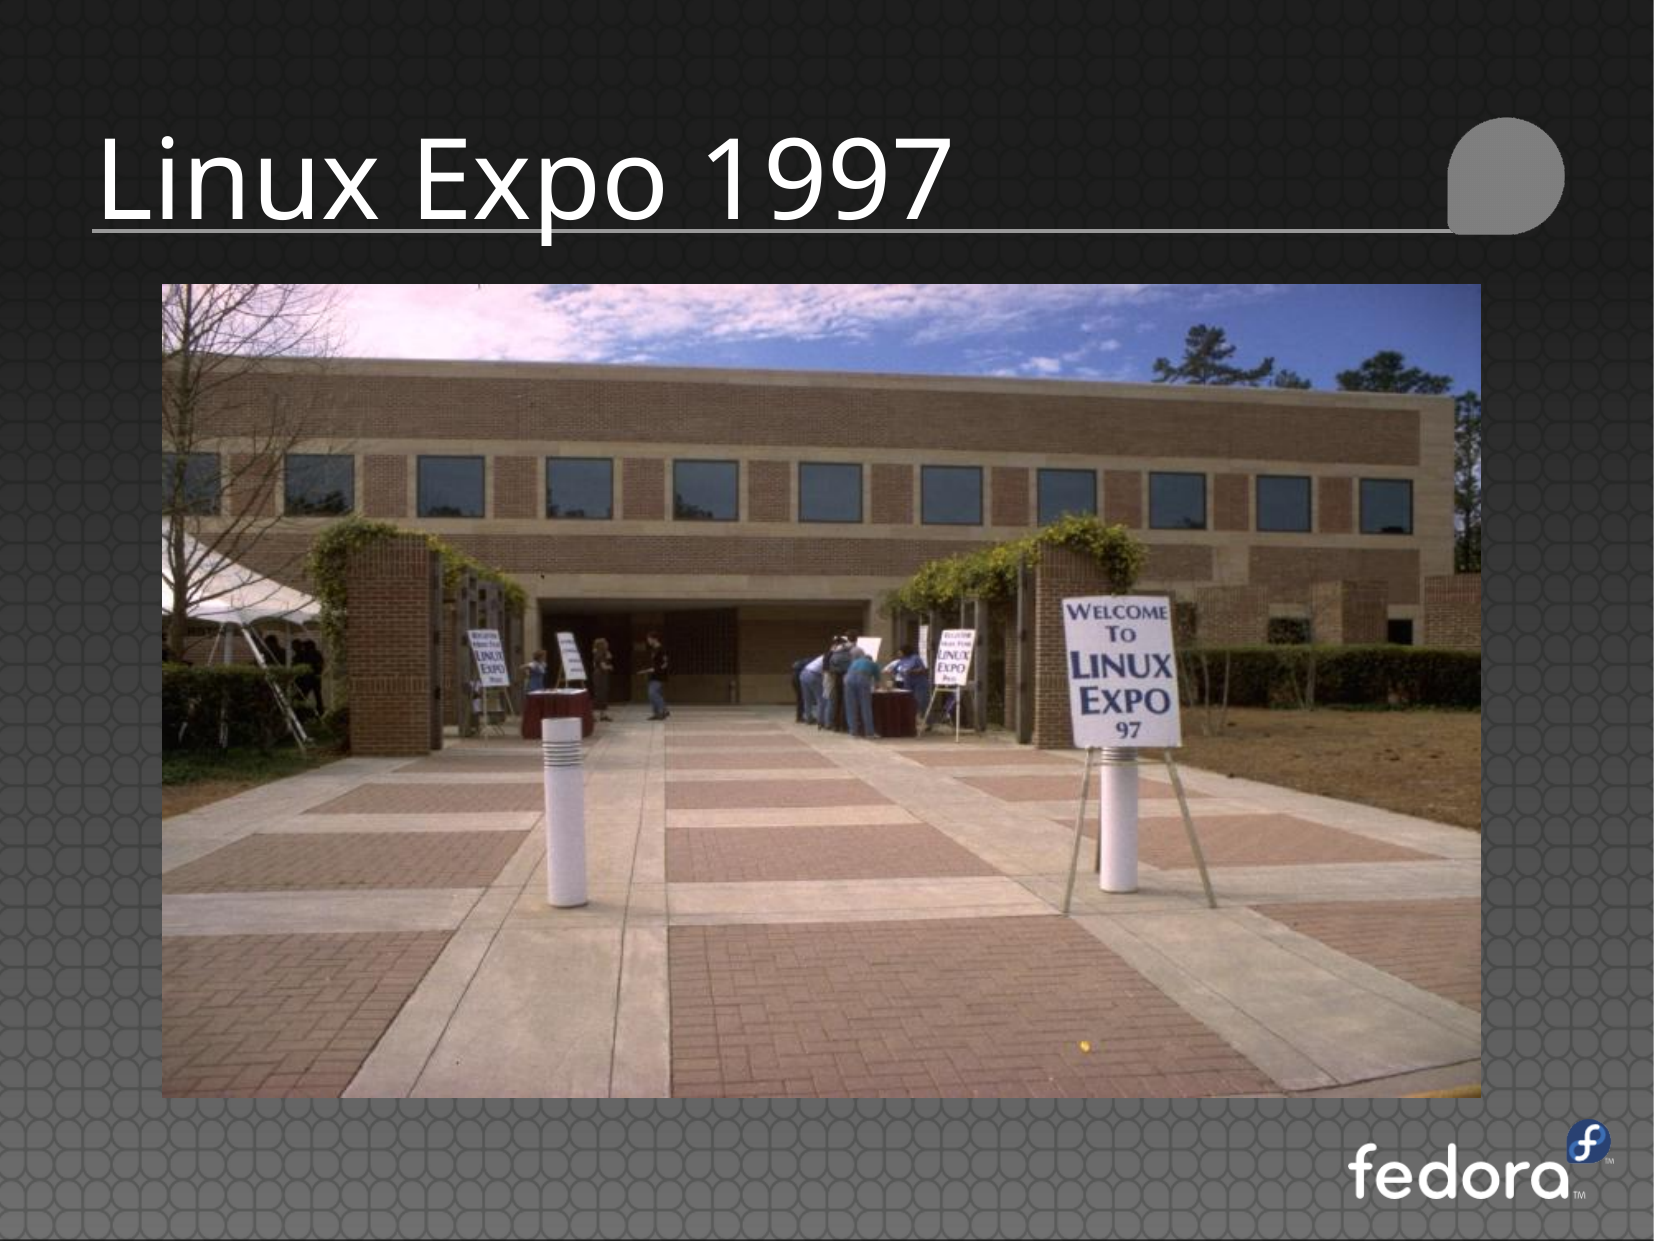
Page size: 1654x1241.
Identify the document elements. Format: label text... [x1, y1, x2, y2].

title Linux Expo 1997 [94, 100, 1426, 251]
picture [0, 0, 1654, 1241]
